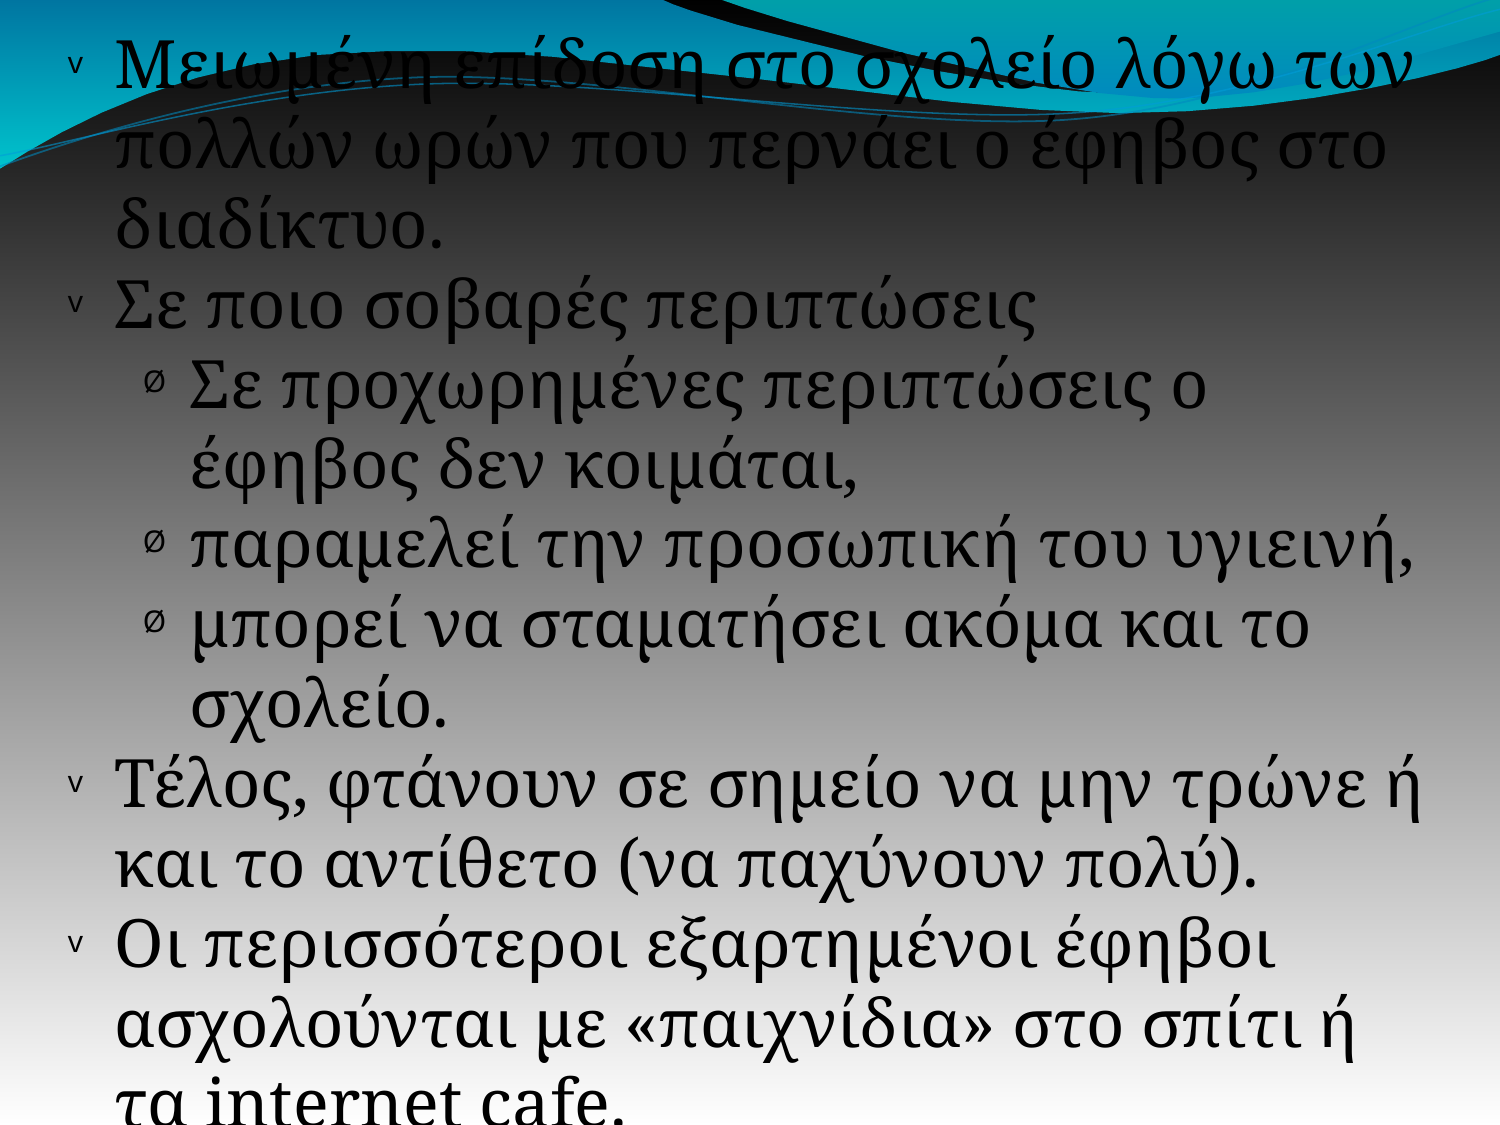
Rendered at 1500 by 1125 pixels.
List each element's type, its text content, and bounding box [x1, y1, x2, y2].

text_box Μειωμένη επίδοση στο σχολείο λόγω των πολλών ωρών που περνάει ο έφηβος στο διαδίκτυο. Σε ποιο σοβαρές περιπτώσεις Σε προχωρημένες περιπτώσεις ο έφηβος δεν κοιμάται, παραμελεί την προσωπική του υγιεινή, μπορεί να σταματήσει ακόμα και το σχολείο. Τέλος, φτάνουν σε σημείο να μην τρώνε ή και το αντίθετο (να παχύνουν πολύ). Οι περισσότεροι εξαρτημένοι έφηβοι ασχολούνται με «παιχνίδια» στο σπίτι ή τα internet cafe. [53, 14, 1459, 1125]
